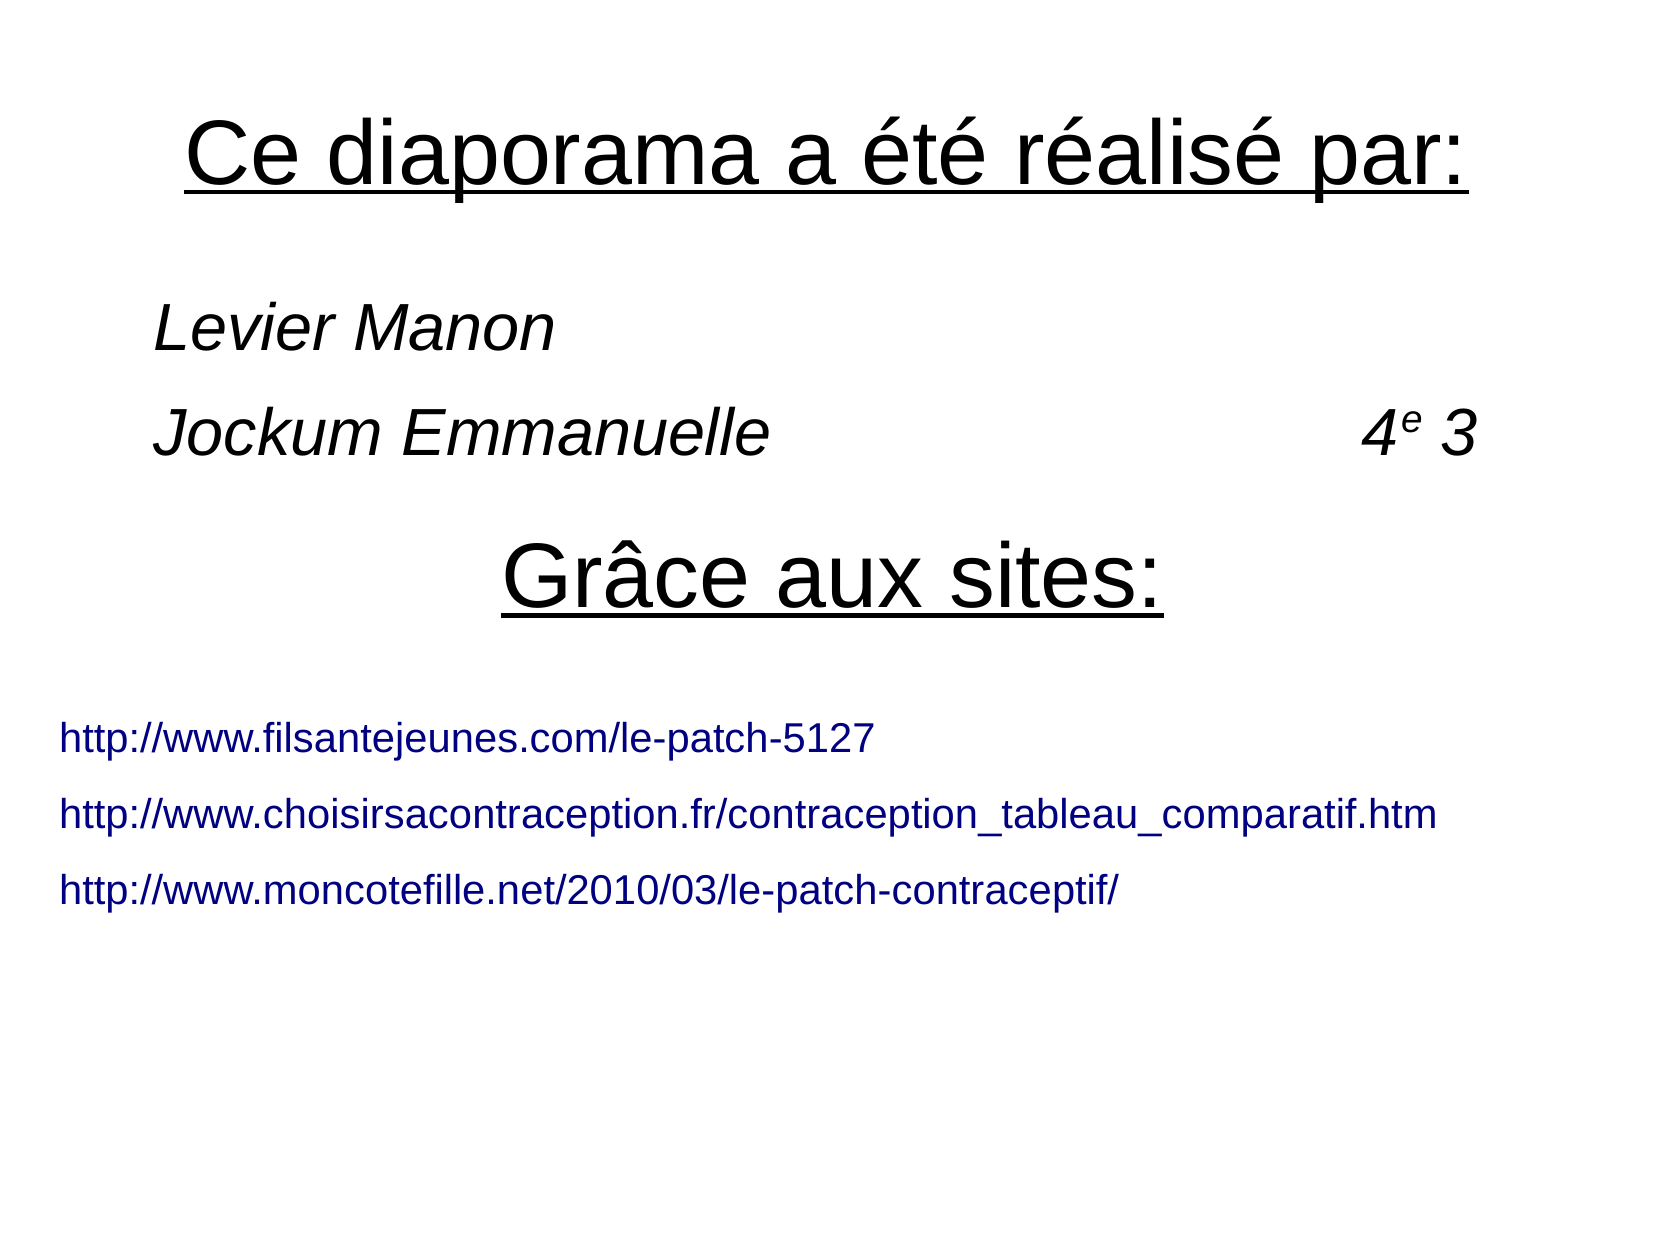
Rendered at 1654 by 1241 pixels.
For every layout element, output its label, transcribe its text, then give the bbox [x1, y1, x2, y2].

title Grâce aux sites: [88, 472, 1577, 680]
title Ce diaporama a été réalisé par: [82, 49, 1571, 257]
list http://www.filsantejeunes.com/le-patch-5127 http://www.choisirsacontraception.fr/contraception_tableau_comparatif.htm http://www.moncotefille.net/2010/03/le-patch-contraceptif/ [0, 714, 1477, 1004]
list Levier Manon Jockum Emmanuelle 4e 3 [82, 290, 1571, 547]
